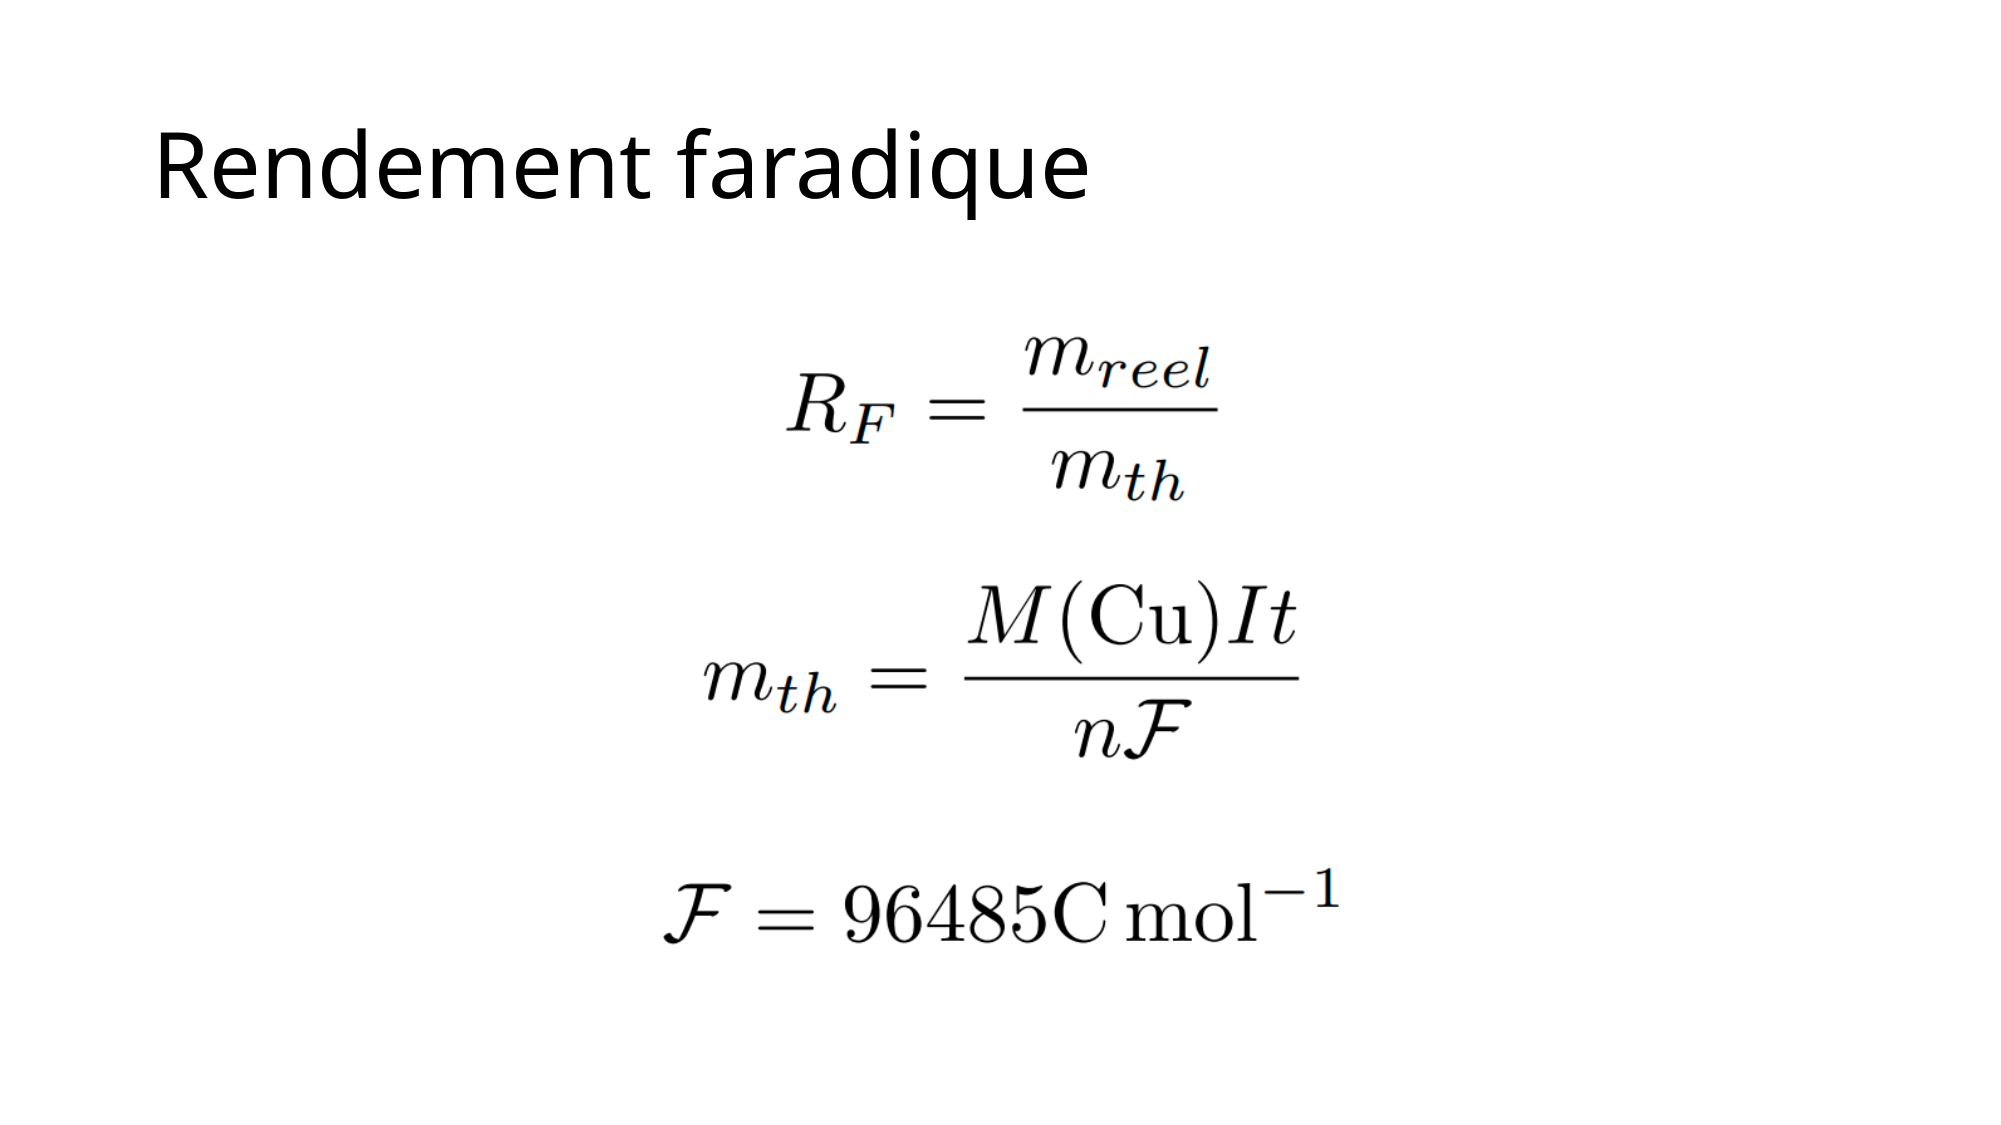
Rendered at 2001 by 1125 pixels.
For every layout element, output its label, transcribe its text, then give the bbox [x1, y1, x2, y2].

title Rendement faradique [137, 59, 1863, 278]
picture [545, 239, 1457, 1005]
